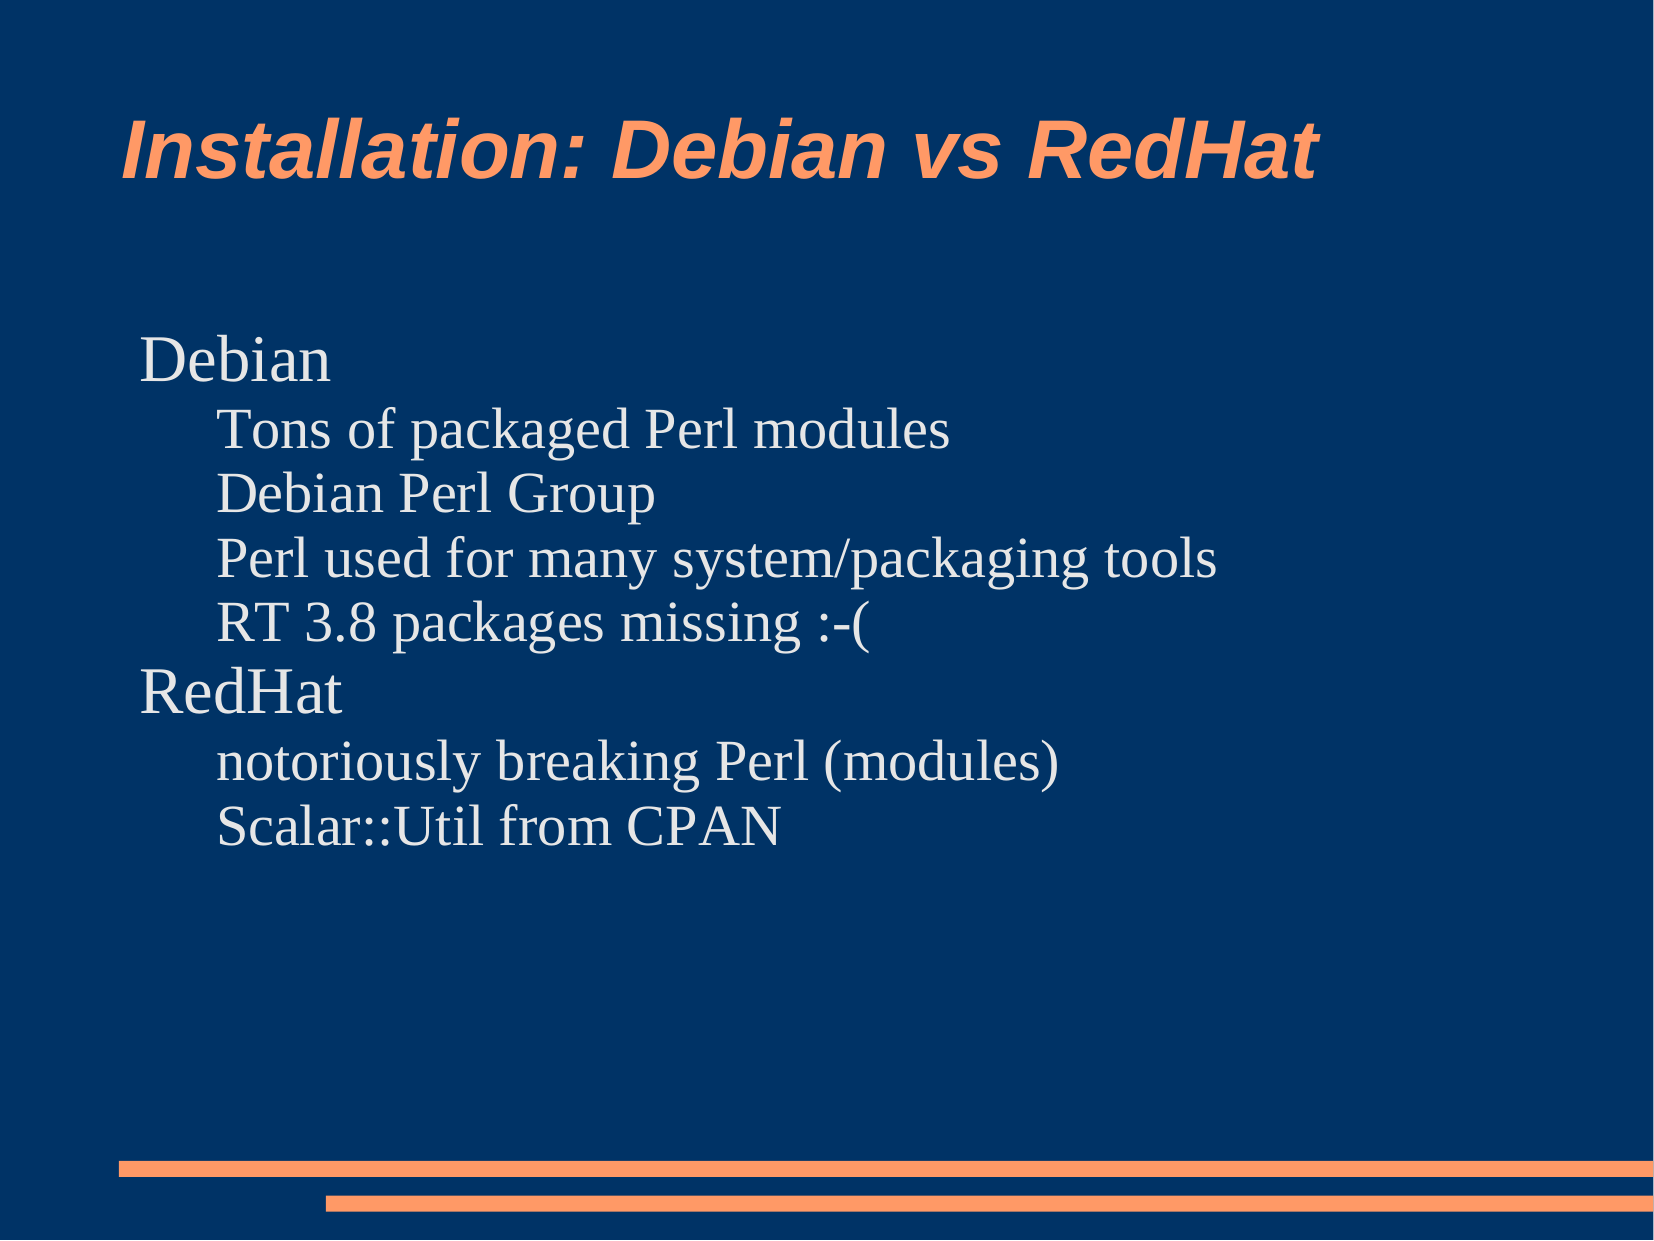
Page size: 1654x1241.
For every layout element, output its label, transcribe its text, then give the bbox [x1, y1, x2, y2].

title Installation: Debian vs RedHat [121, 53, 1534, 247]
list Debian Tons of packaged Perl modules Debian Perl Group Perl used for many system/packaging tools RT 3.8 packages missing :-( RedHat notoriously breaking Perl (modules) Scalar::Util from CPAN [121, 322, 1561, 1118]
